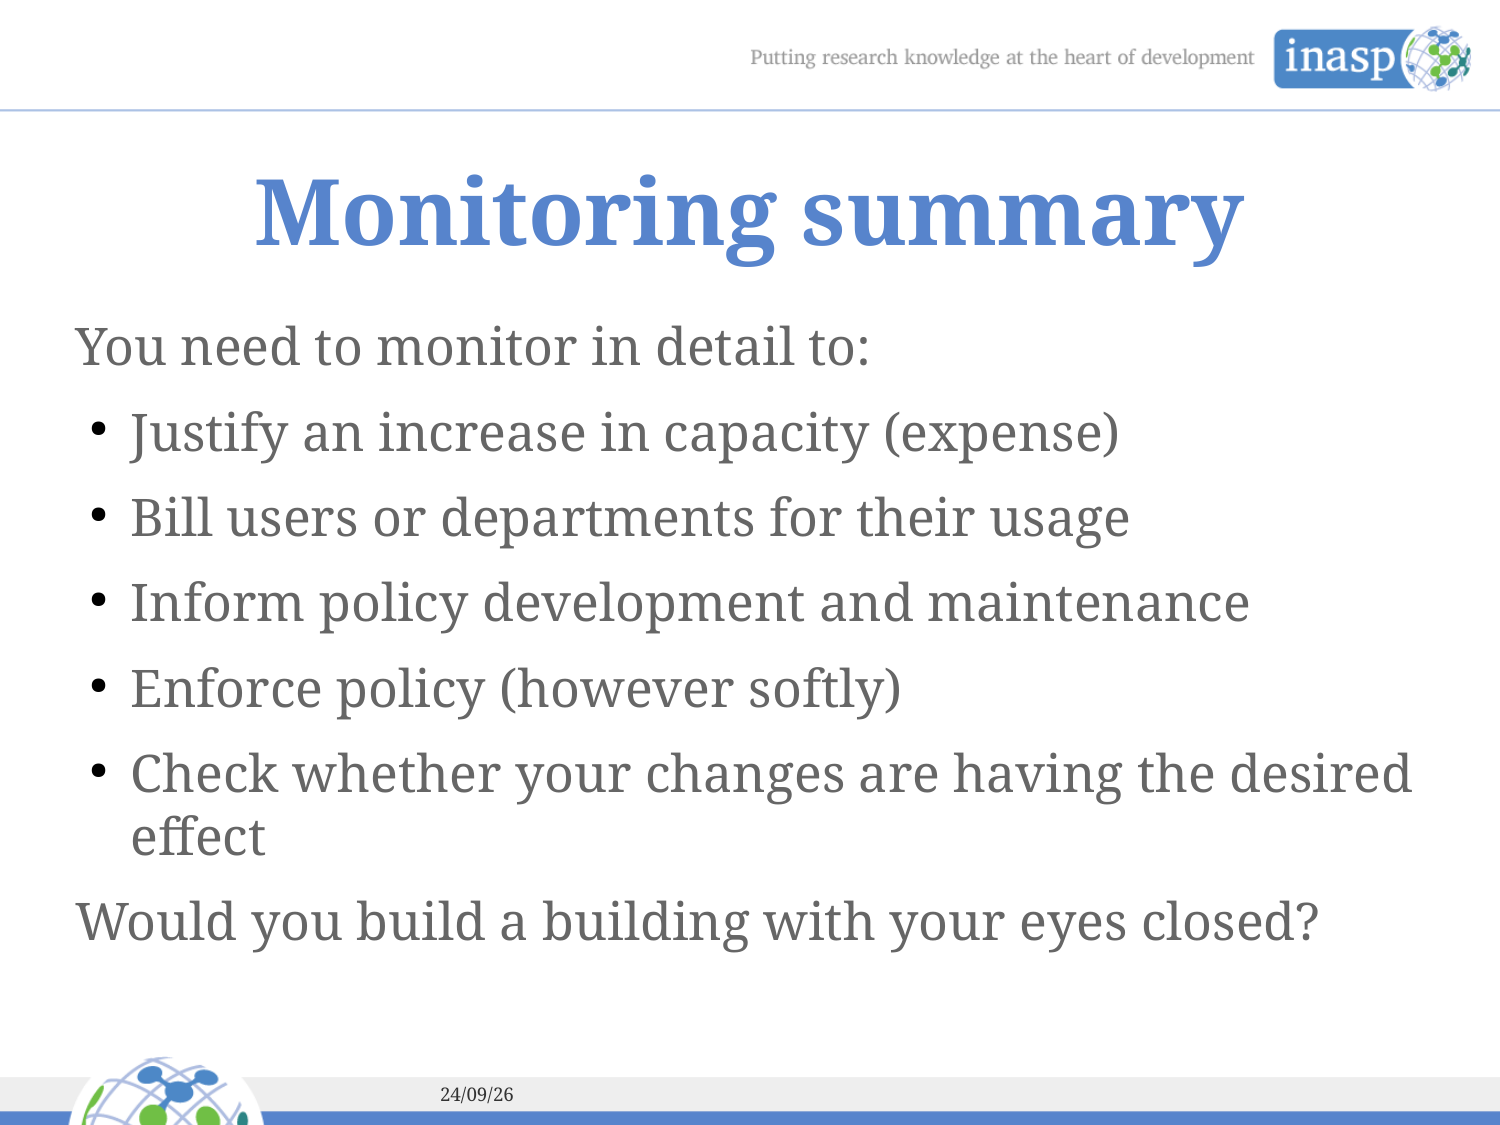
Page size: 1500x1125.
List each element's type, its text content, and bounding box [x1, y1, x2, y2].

list You need to monitor in detail to: Justify an increase in capacity (expense) Bill users or departments for their usage Inform policy development and maintenance Enforce policy (however softly) Check whether your changes are having the desired effect Would you build a building with your eyes closed? [75, 313, 1426, 967]
title Monitoring summary [75, 129, 1426, 313]
picture [0, 0, 1500, 1125]
